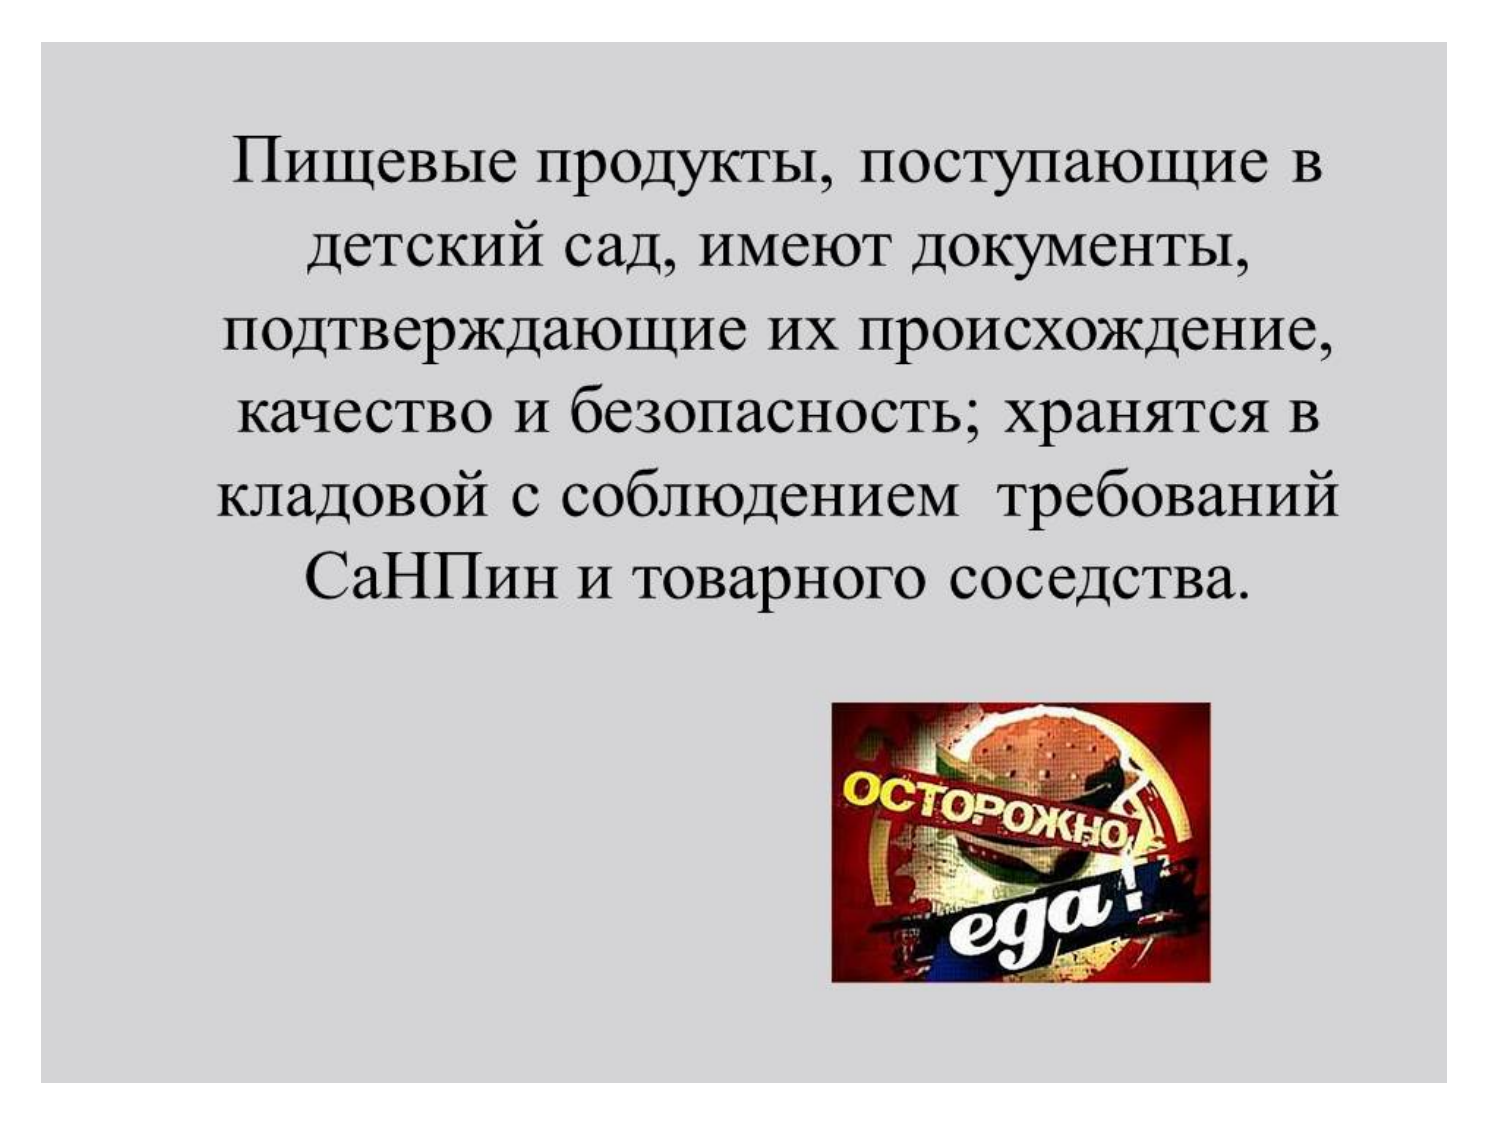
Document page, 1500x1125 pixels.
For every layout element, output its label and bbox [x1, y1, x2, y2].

picture [41, 42, 1447, 1083]
